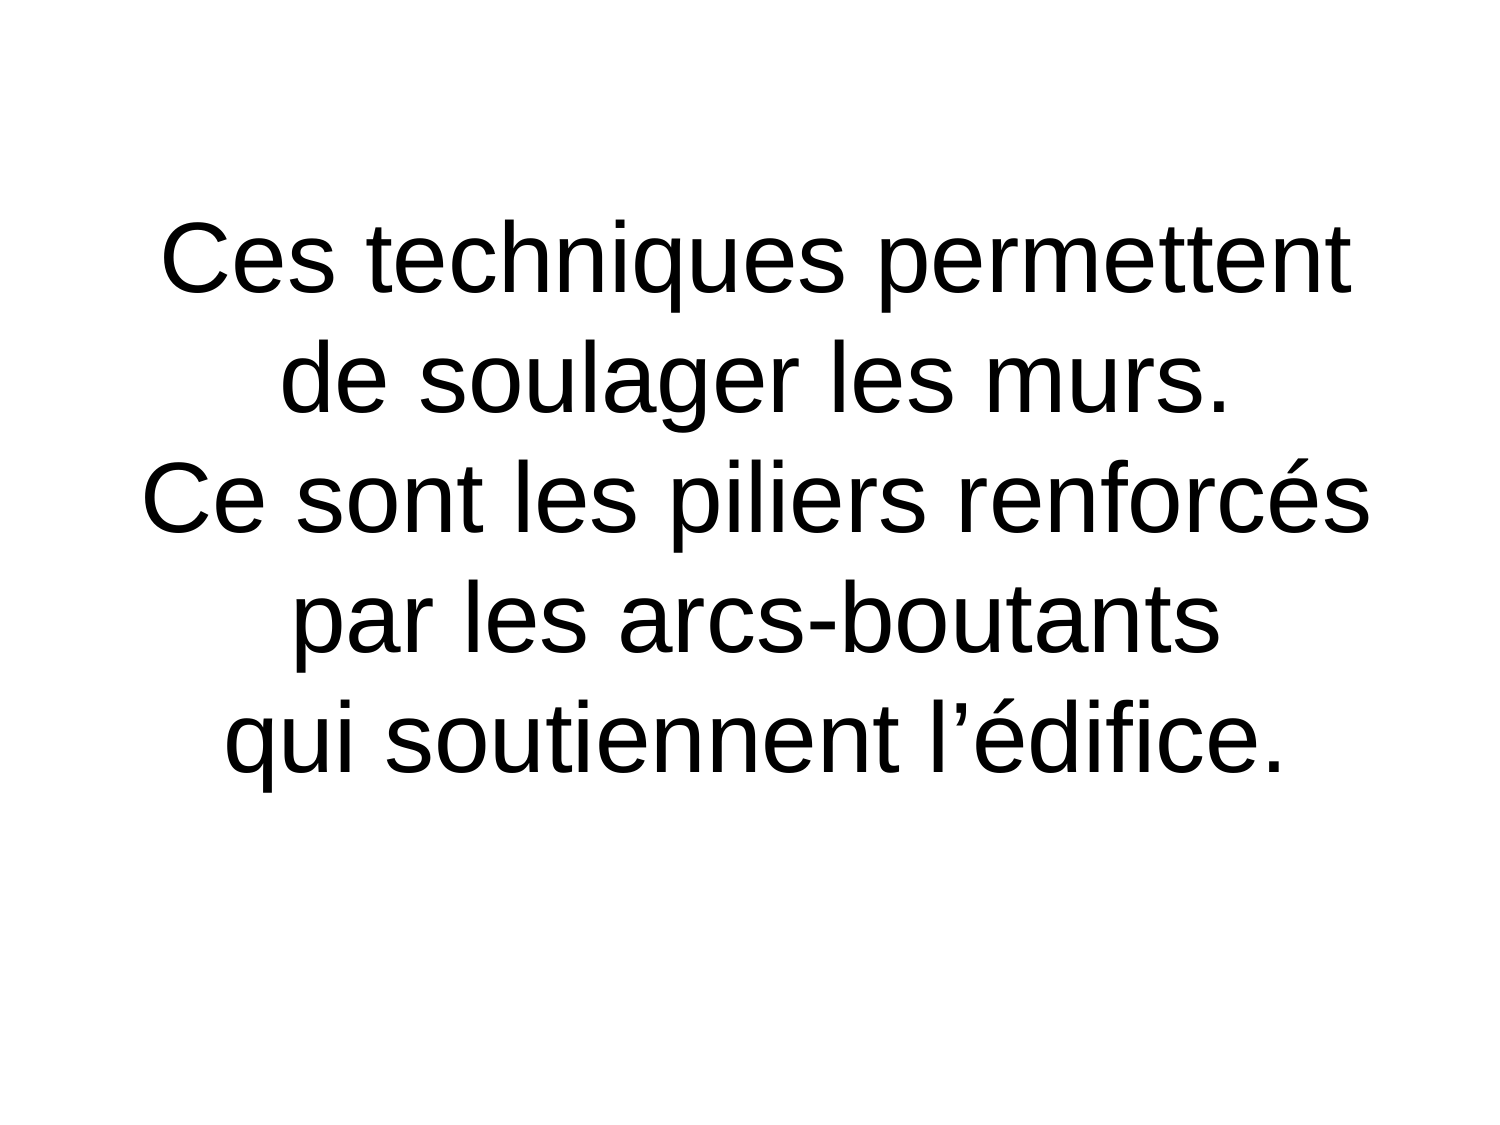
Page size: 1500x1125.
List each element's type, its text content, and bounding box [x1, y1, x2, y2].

text_box Ces techniques permettent de soulager les murs. Ce sont les piliers renforcés par les arcs-boutants qui soutiennent l’édifice. [125, 184, 1388, 800]
